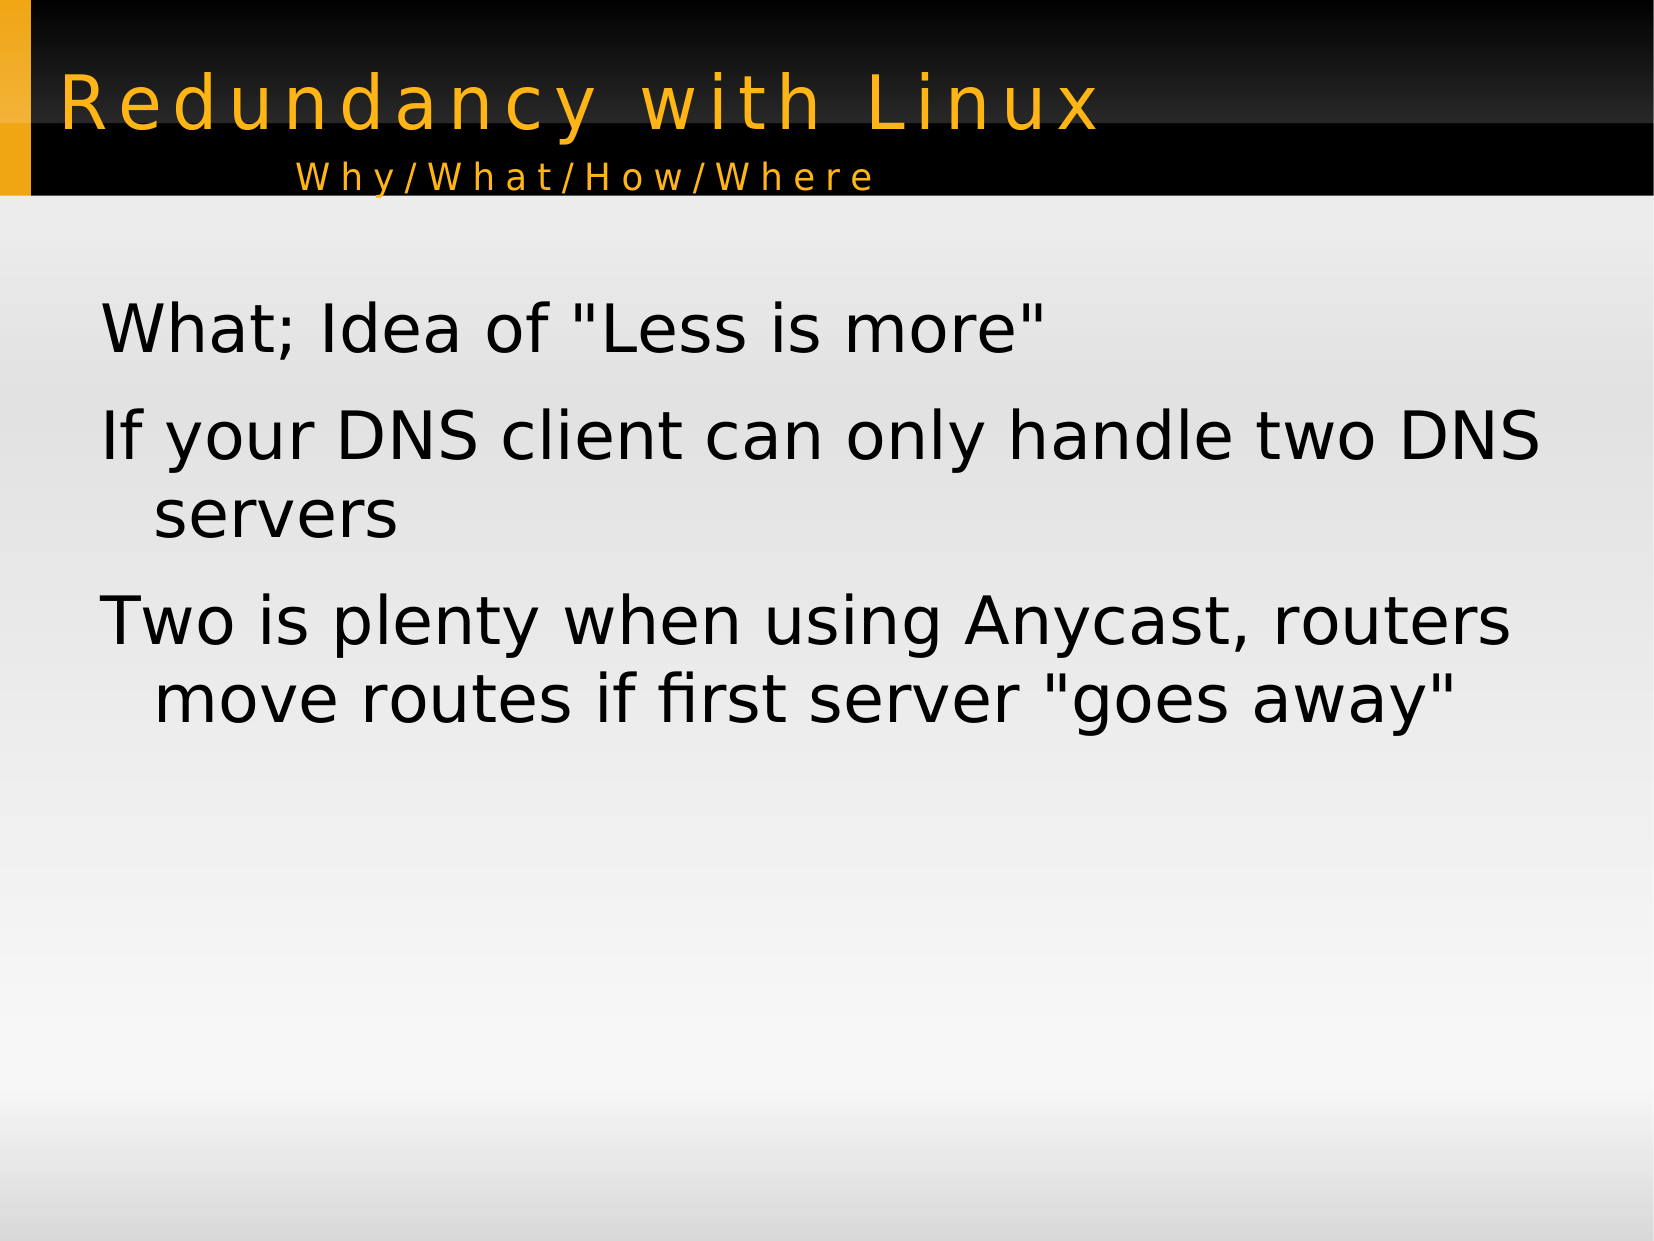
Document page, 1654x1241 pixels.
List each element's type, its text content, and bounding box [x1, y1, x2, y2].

title Redundancy with Linux [59, 29, 1270, 178]
list What; Idea of "Less is more" If your DNS client can only handle two DNS servers Two is plenty when using Anycast, routers move routes if first server "goes away" [82, 290, 1571, 1109]
picture [0, 0, 1654, 1241]
title Why/What/How/Where [295, 118, 1063, 237]
